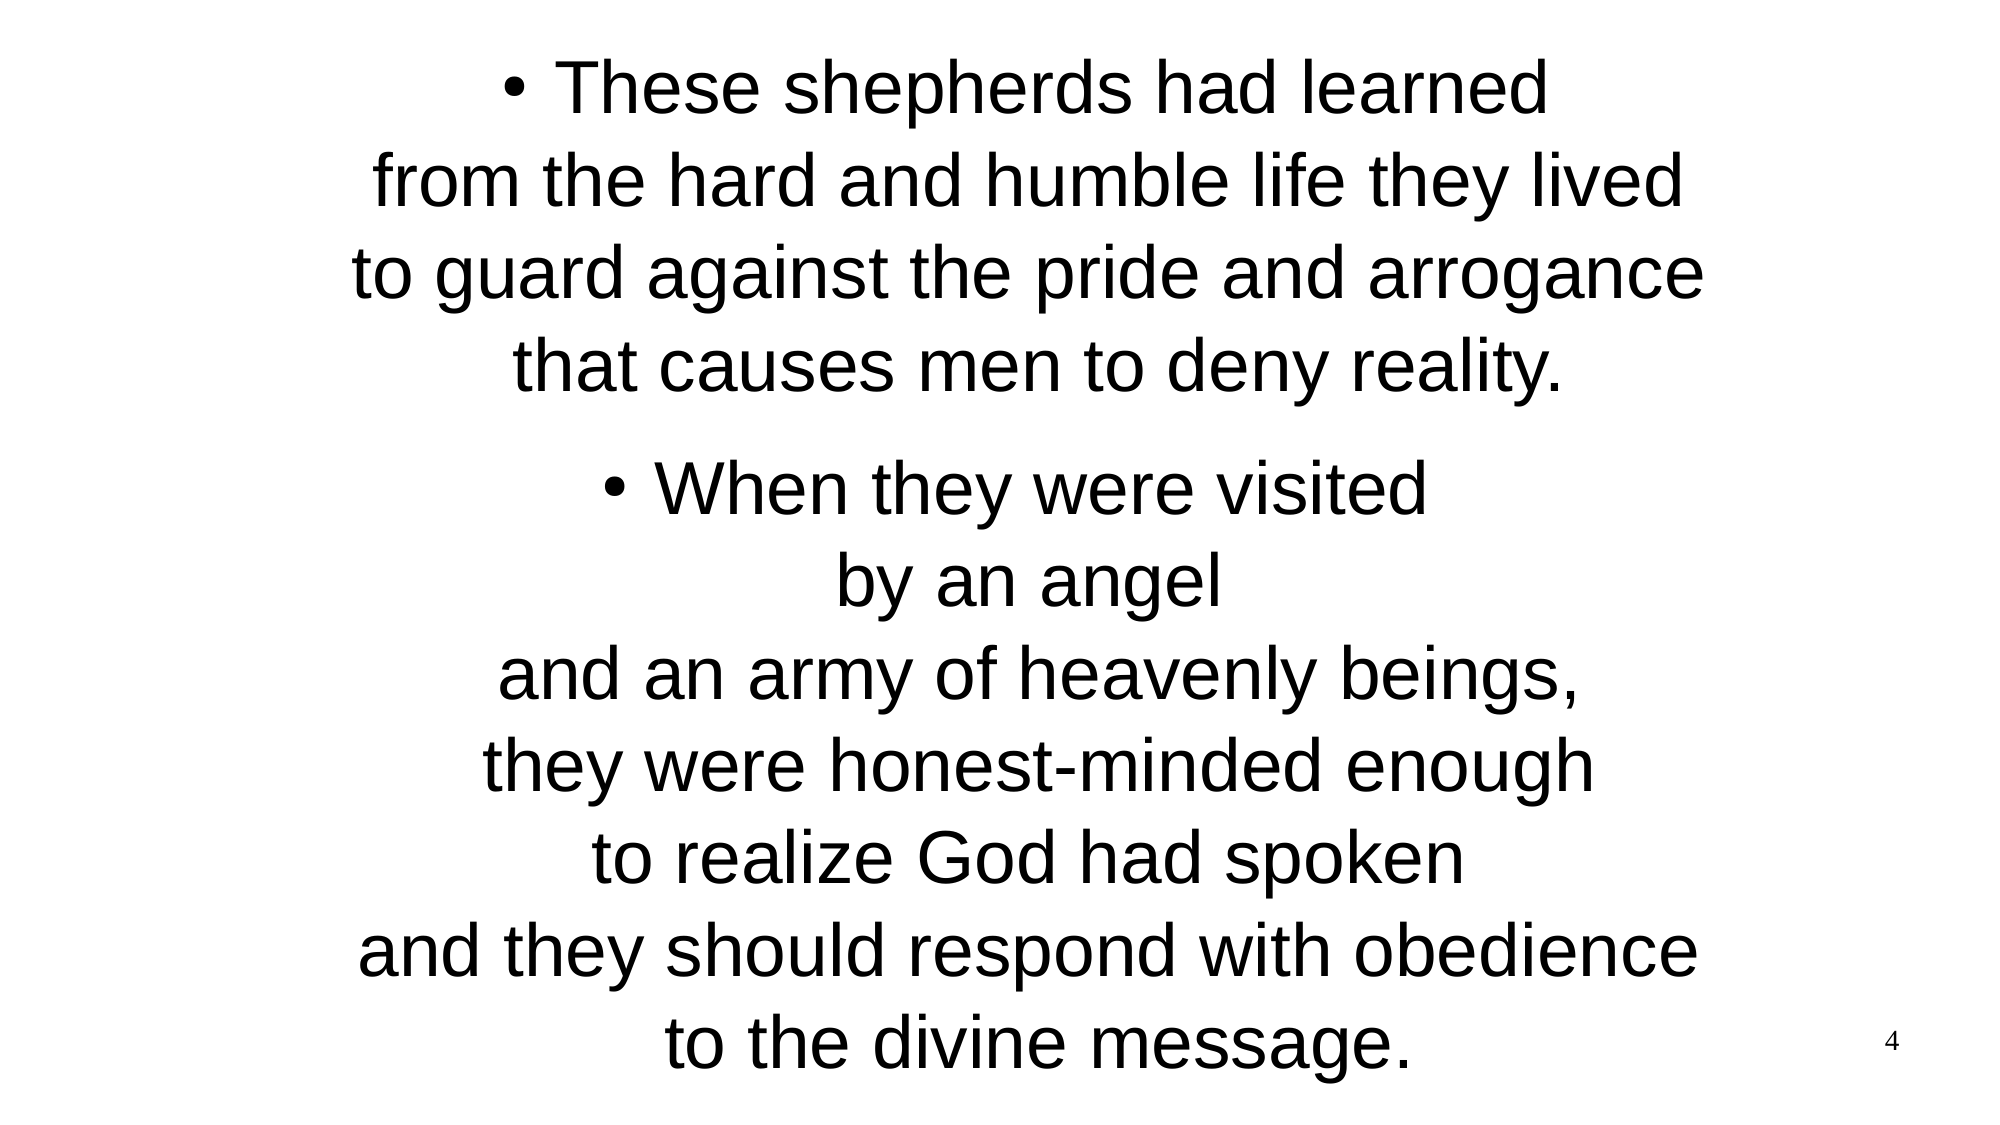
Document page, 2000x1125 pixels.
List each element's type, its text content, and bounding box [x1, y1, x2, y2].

list These shepherds had learned from the hard and humble life they lived to guard against the pride and arrogance that causes men to deny reality. When they were visited by an angel and an army of heavenly beings, they were honest-minded enough to realize God had spoken and they should respond with obedience to the divine message. [37, 37, 1951, 1088]
